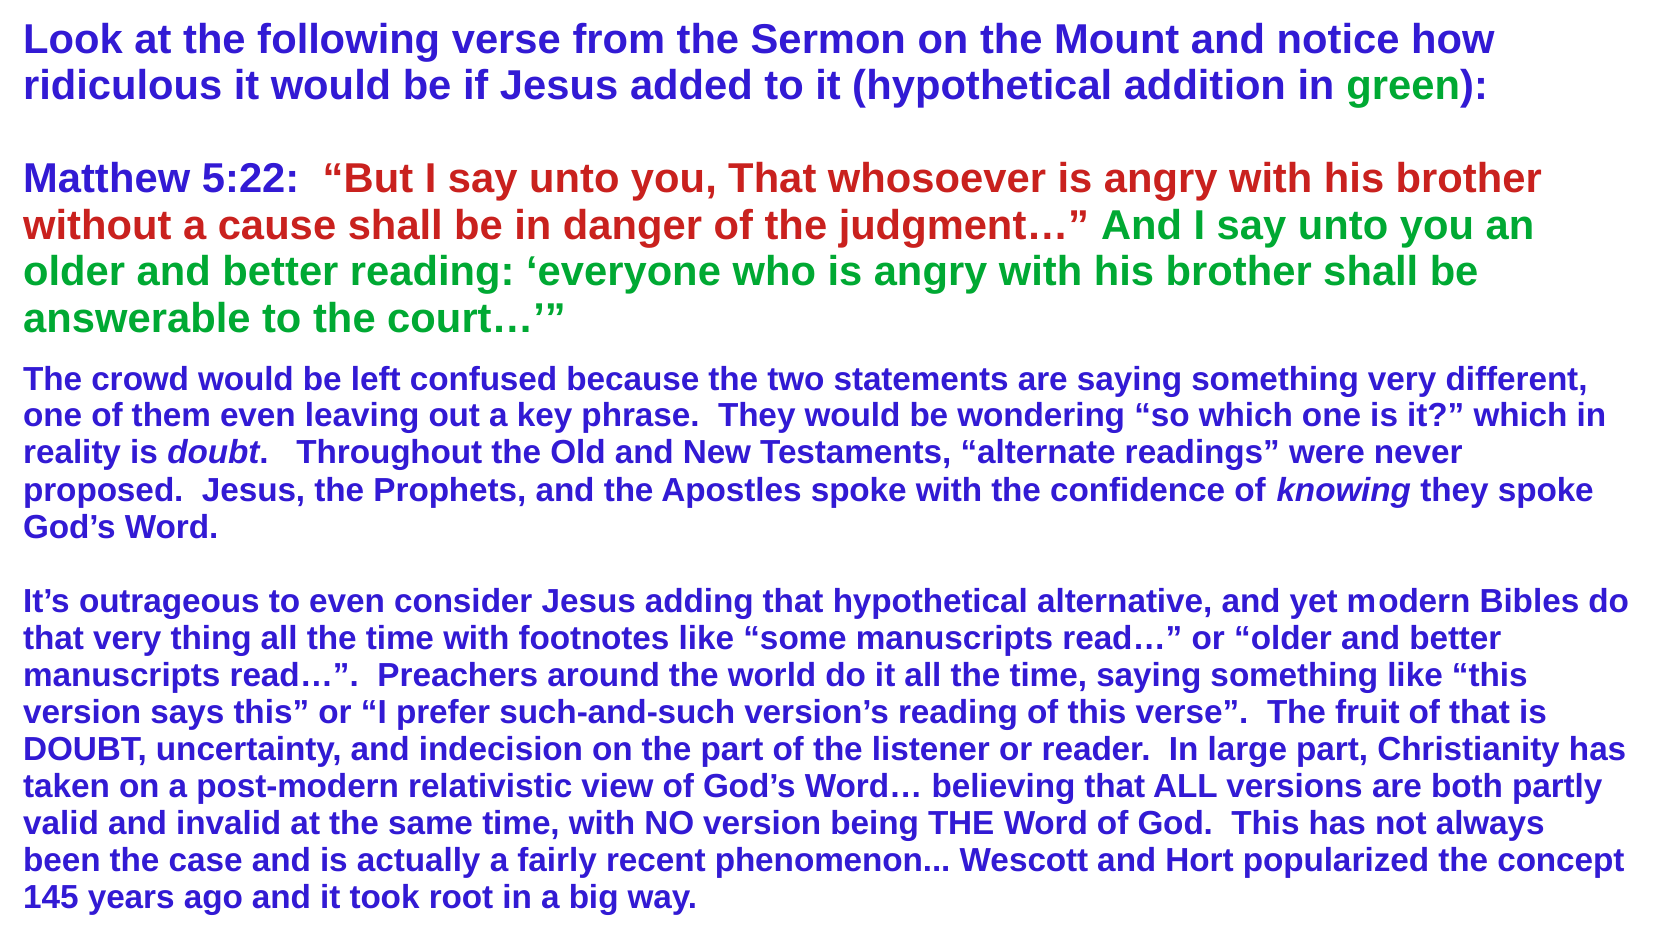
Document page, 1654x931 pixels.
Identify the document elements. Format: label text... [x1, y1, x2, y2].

text_box Look at the following verse from the Sermon on the Mount and notice how ridiculous it would be if Jesus added to it (hypothetical addition in green): Matthew 5:22: “But I say unto you, That whosoever is angry with his brother without a cause shall be in danger of the judgment…” And I say unto you an older and better reading: ‘everyone who is angry with his brother shall be answerable to the court…’” The crowd would be left confused because the two statements are saying something very different, one of them even leaving out a key phrase. They would be wondering “so which one is it?” which in reality is doubt. Throughout the Old and New Testaments, “alternate readings” were never proposed. Jesus, the Prophets, and the Apostles spoke with the confidence of knowing they spoke God’s Word. It’s outrageous to even consider Jesus adding that hypothetical alternative, and yet modern Bibles do that very thing all the time with footnotes like “some manuscripts read…” or “older and better manuscripts read…”. Preachers around the world do it all the time, saying something like “this version says this” or “I prefer such-and-such version’s reading of this verse”. The fruit of that is DOUBT, uncertainty, and indecision on the part of the listener or reader. In large part, Christianity has taken on a post-modern relativistic view of God’s Word… believing that ALL versions are both partly valid and invalid at the same time, with NO version being THE Word of God. This has not always been the case and is actually a fairly recent phenomenon... Wescott and Hort popularized the concept 145 years ago and it took root in a big way. [8, 8, 1648, 924]
